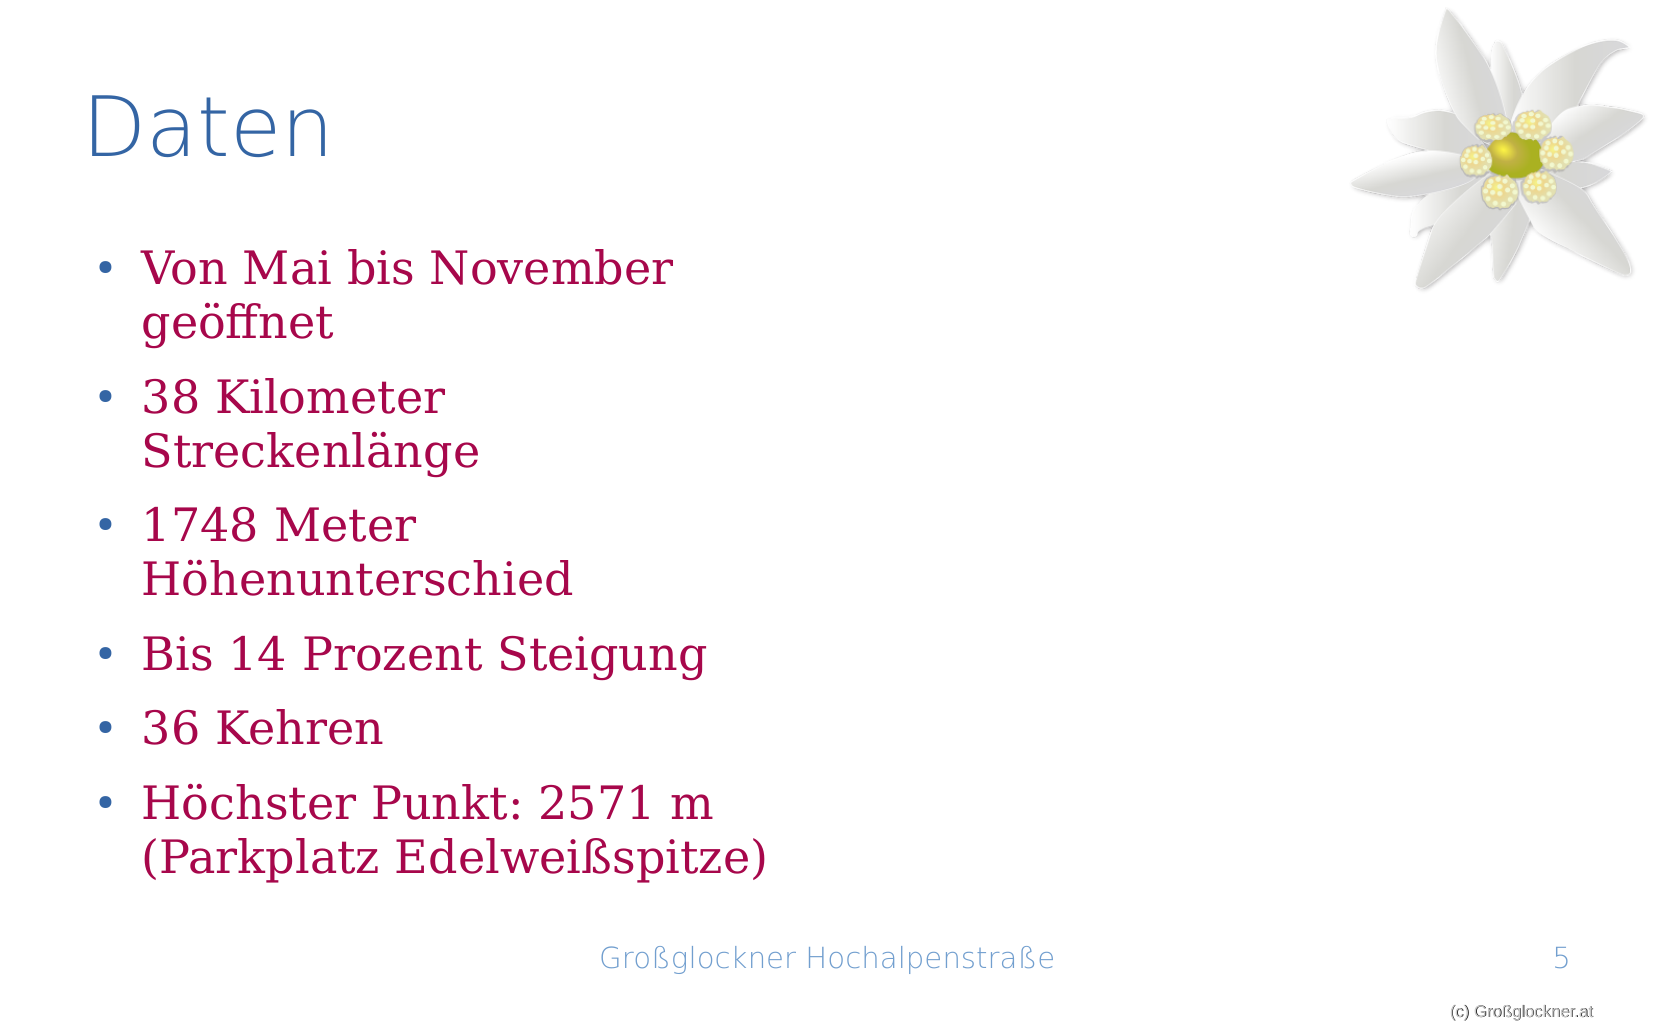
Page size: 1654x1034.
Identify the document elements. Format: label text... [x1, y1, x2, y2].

title Daten [82, 41, 1571, 214]
text_box (c) Großglockner.at [1435, 994, 1654, 1034]
list Von Mai bis November geöffnet 38 Kilometer Streckenlänge 1748 Meter Höhenunterschied Bis 14 Prozent Steigung 36 Kehren Höchster Punkt: 2571 m (Parkplatz Edelweißspitze) [82, 241, 798, 886]
picture [1341, 0, 1654, 301]
